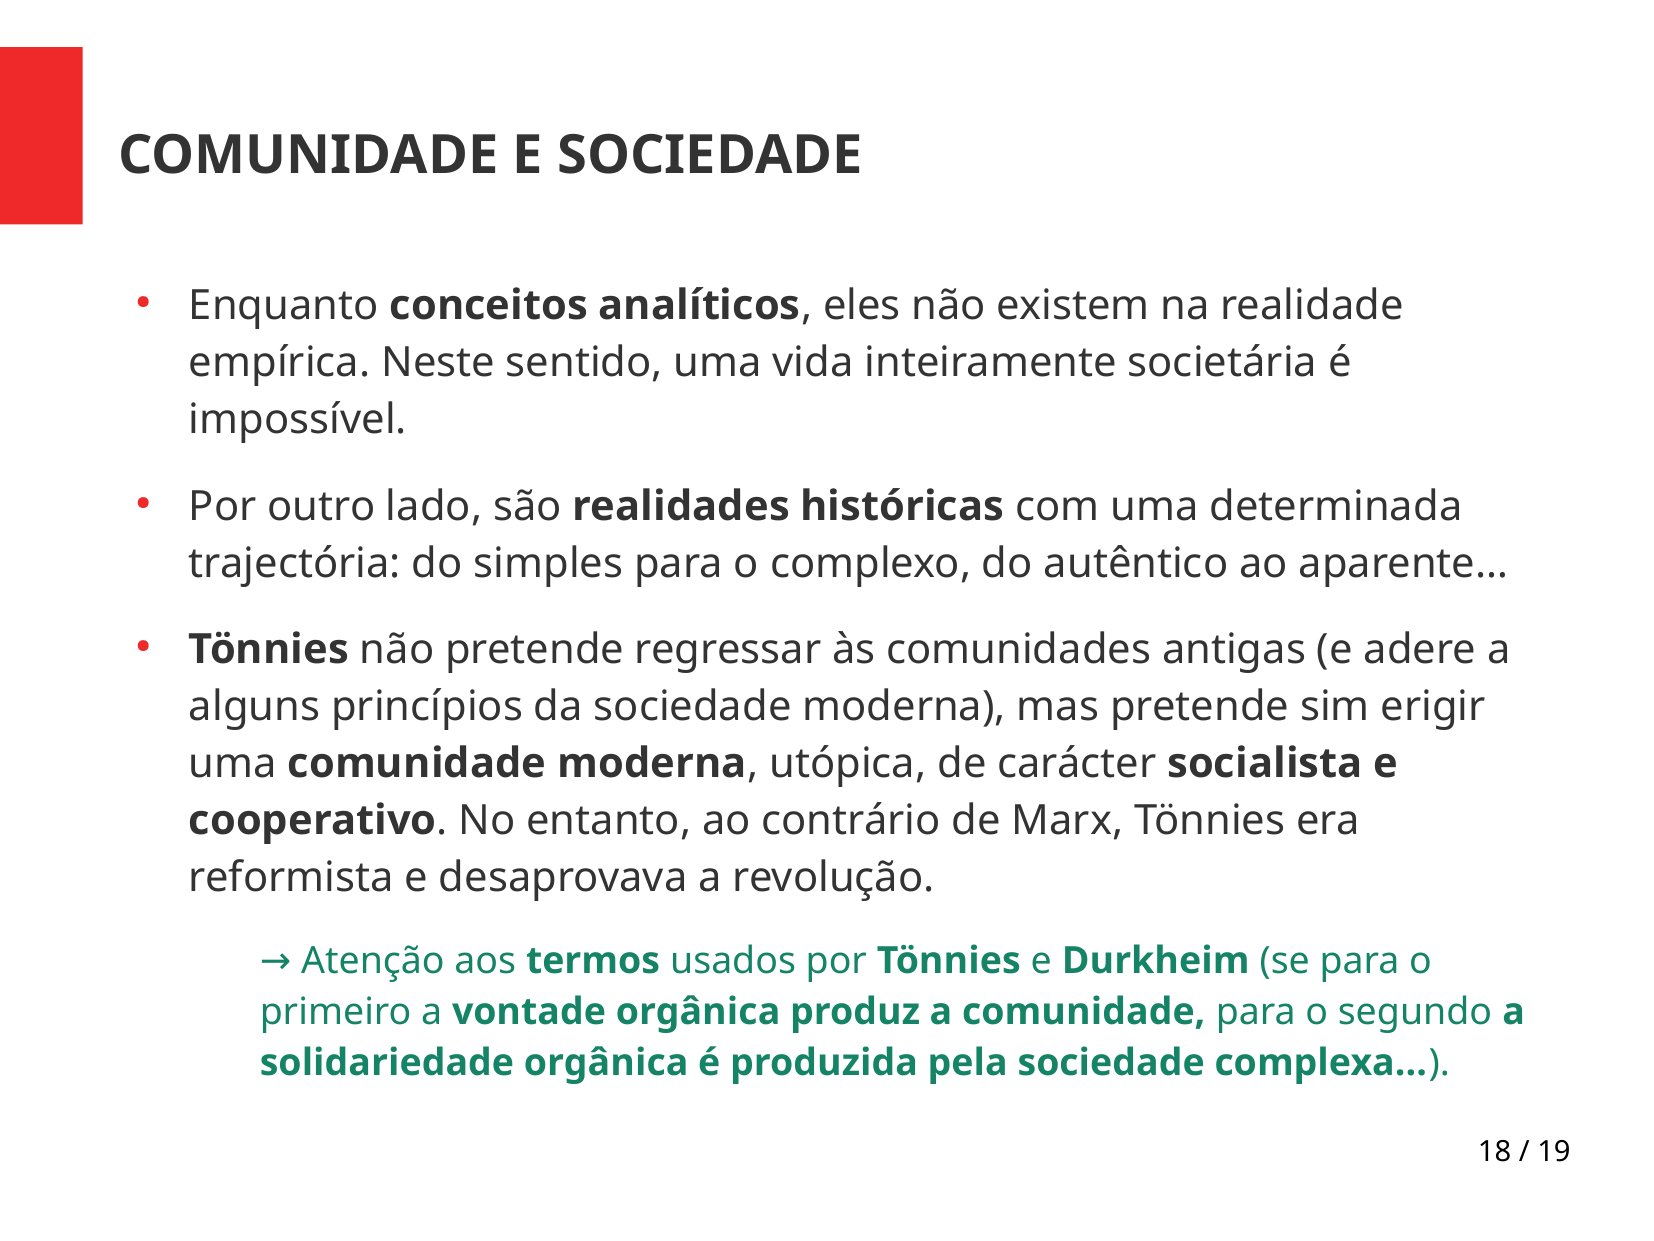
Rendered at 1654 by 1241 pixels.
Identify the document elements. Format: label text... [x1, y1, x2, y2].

title COMUNIDADE E SOCIEDADE [118, 49, 1571, 257]
list Enquanto conceitos analíticos, eles não existem na realidade empírica. Neste sentido, uma vida inteiramente societária é impossível. Por outro lado, são realidades históricas com uma determinada trajectória: do simples para o complexo, do autêntico ao aparente… Tönnies não pretende regressar às comunidades antigas (e adere a alguns princípios da sociedade moderna), mas pretende sim erigir uma comunidade moderna, utópica, de carácter socialista e cooperativo. No entanto, ao contrário de Marx, Tönnies era reformista e desaprovava a revolução. → Atenção aos termos usados por Tönnies e Durkheim (se para o primeiro a vontade orgânica produz a comunidade, para o segundo a solidariedade orgânica é produzida pela sociedade complexa...). [118, 183, 1536, 903]
